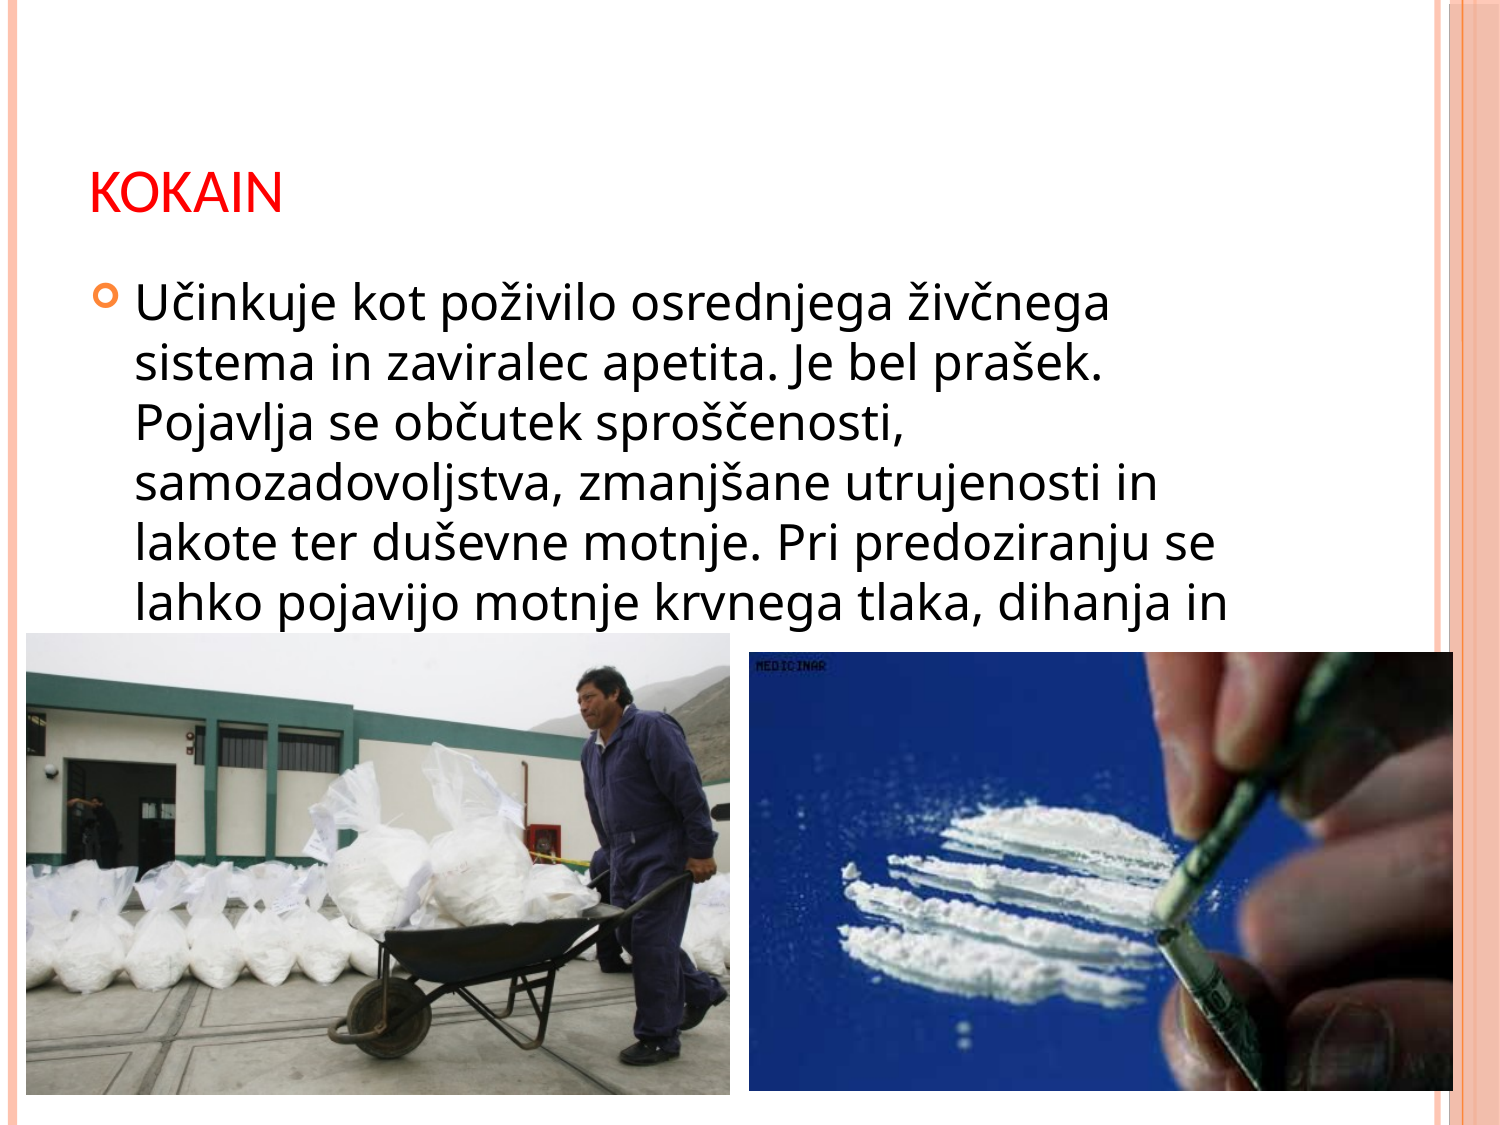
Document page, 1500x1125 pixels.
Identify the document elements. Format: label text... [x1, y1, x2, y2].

list Učinkuje kot poživilo osrednjega živčnega sistema in zaviralec apetita. Je bel prašek. Pojavlja se občutek sproščenosti, samozadovoljstva, zmanjšane utrujenosti in lakote ter duševne motnje. Pri predoziranju se lahko pojavijo motnje krvnega tlaka, dihanja in krči. [75, 262, 1300, 1062]
picture [26, 633, 730, 1095]
picture [749, 652, 1453, 1091]
title KOKAIN [75, 45, 1300, 233]
